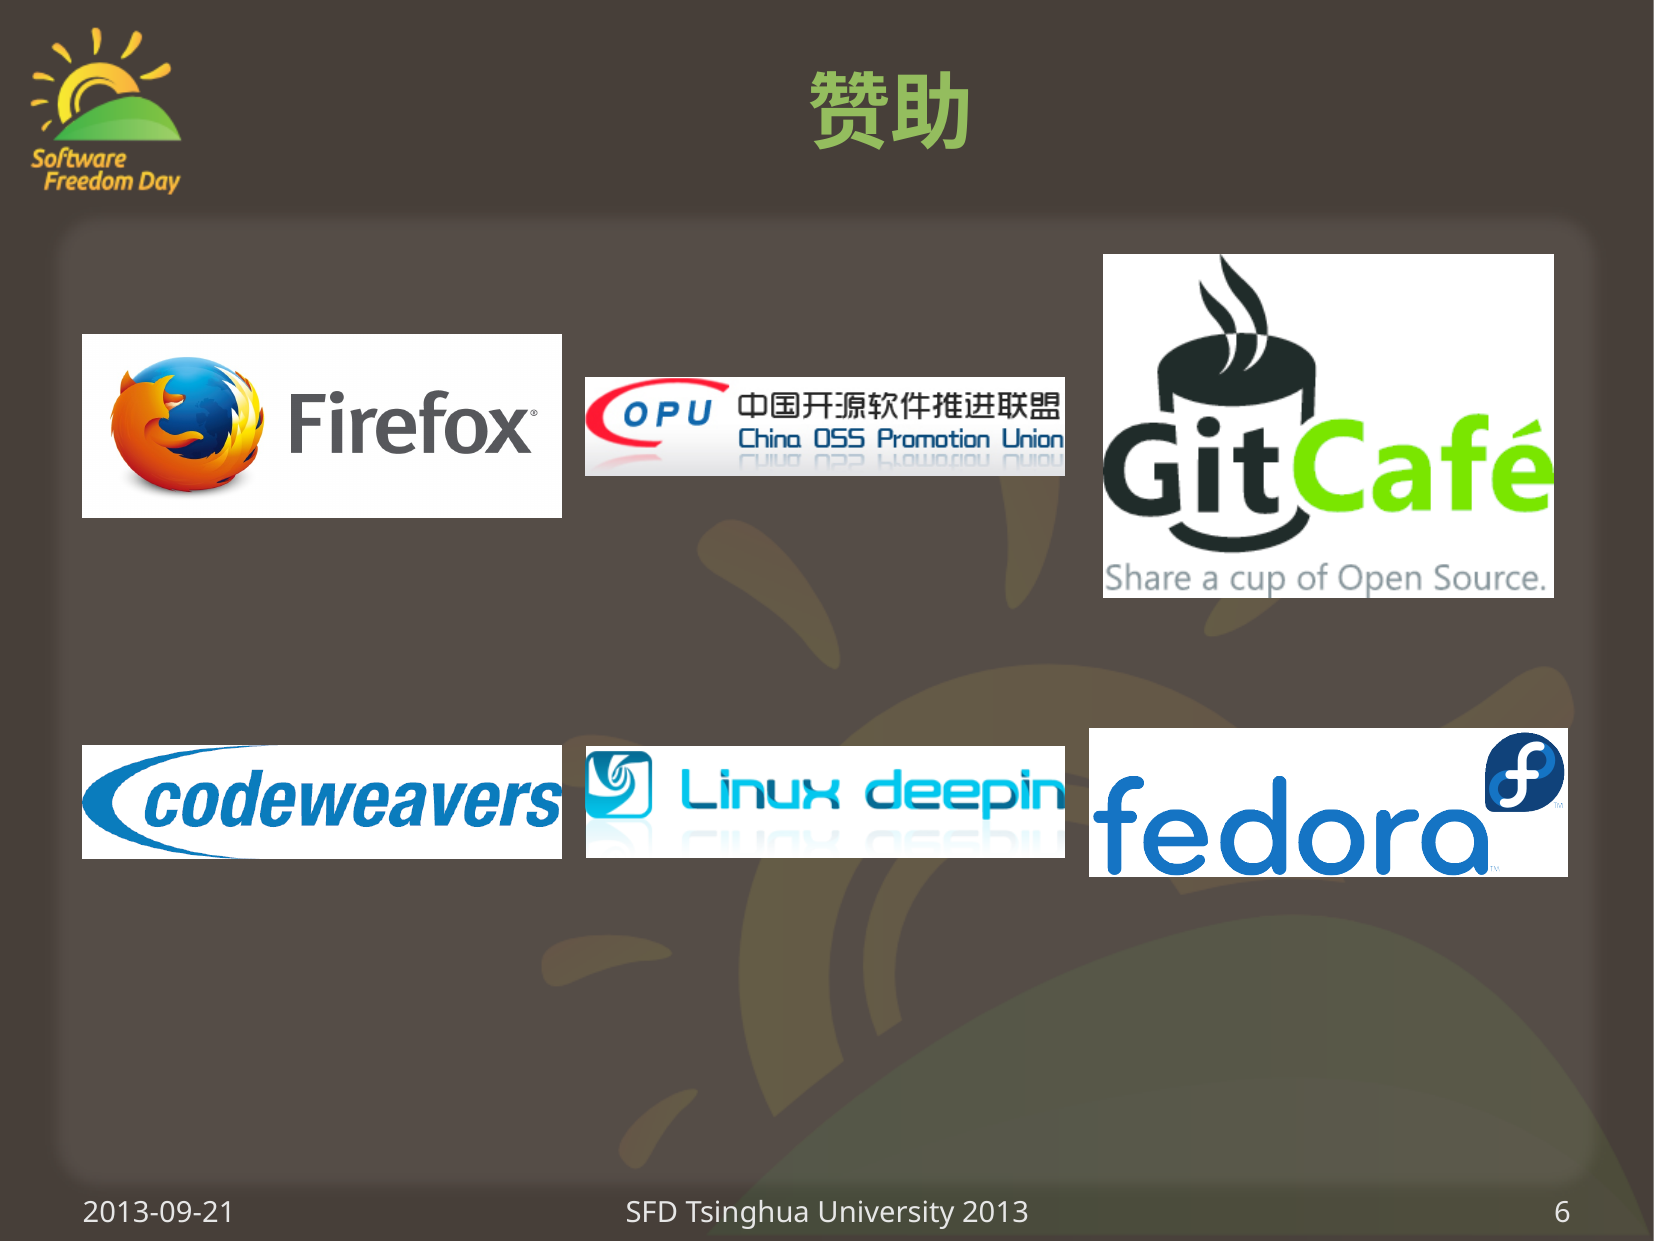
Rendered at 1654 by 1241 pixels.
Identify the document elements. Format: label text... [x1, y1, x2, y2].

title 赞助 [210, 9, 1571, 205]
picture [0, 0, 1654, 1241]
